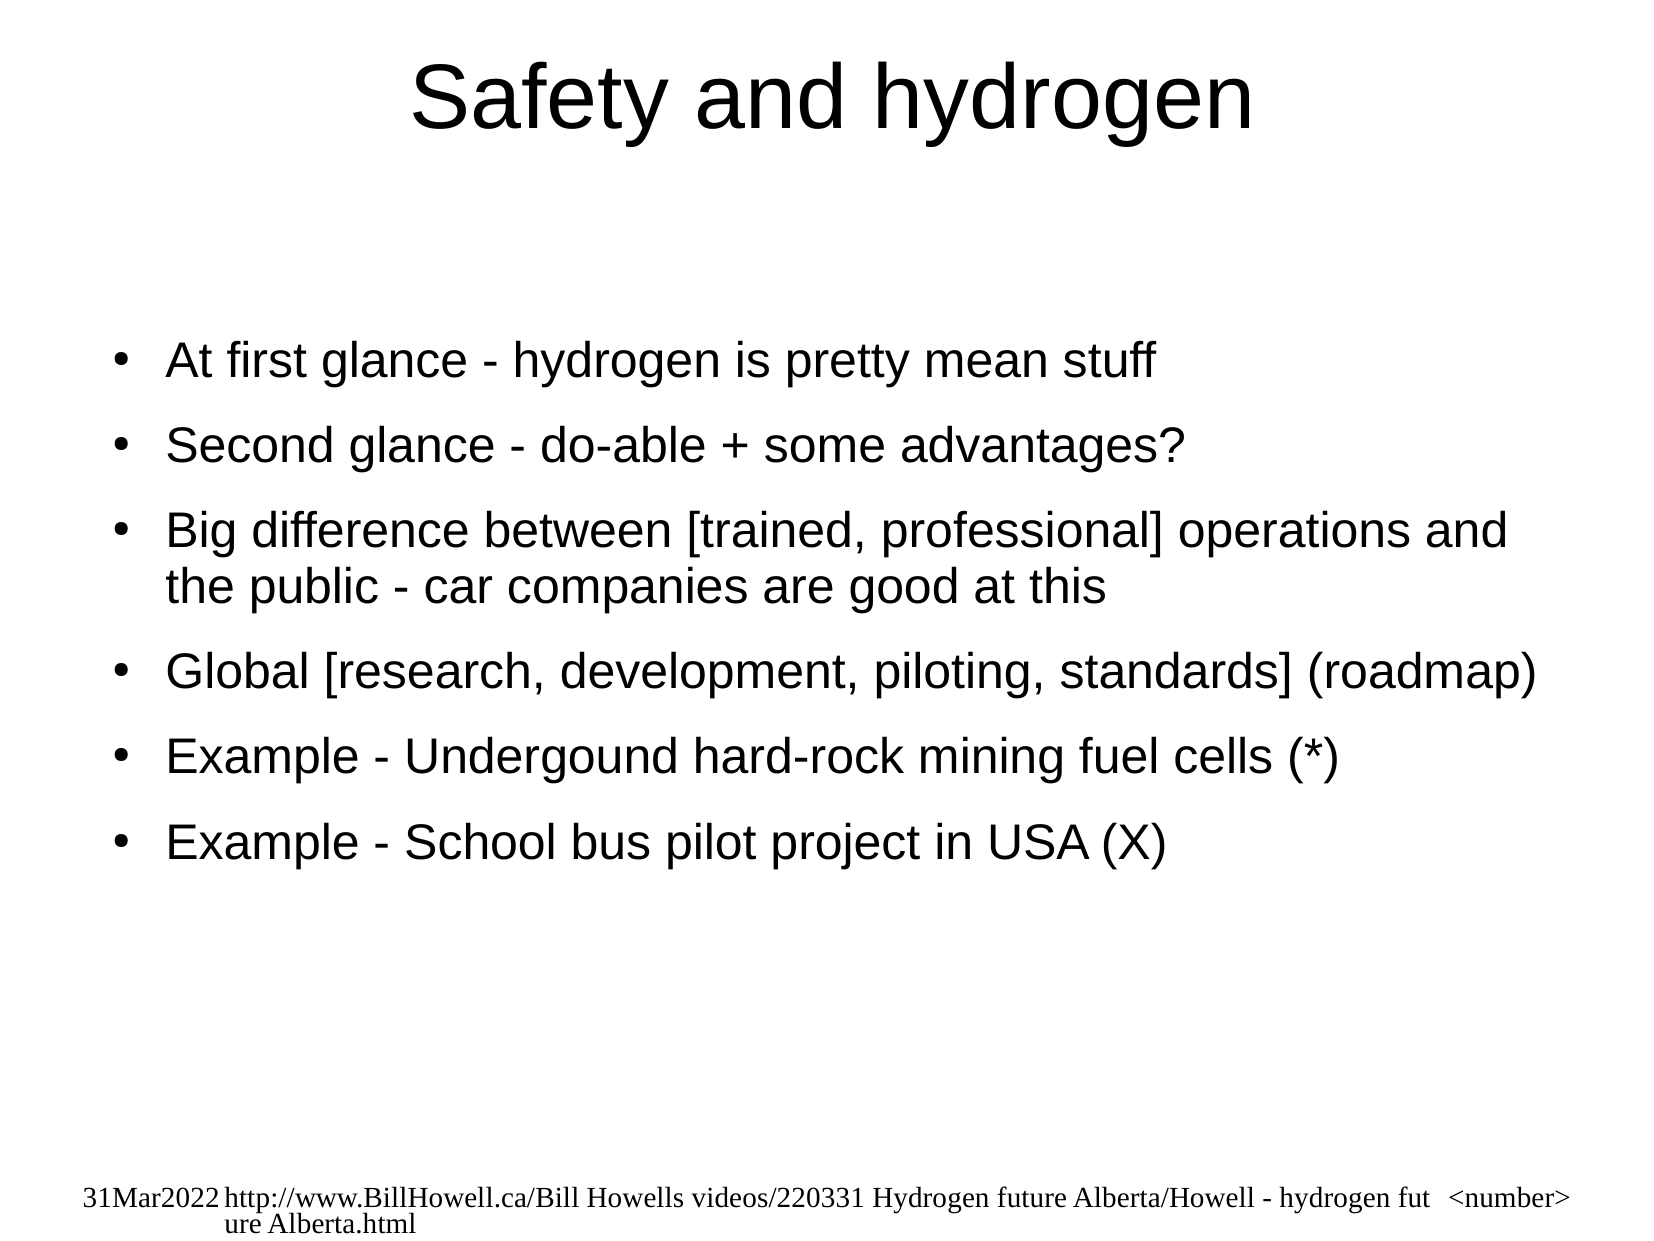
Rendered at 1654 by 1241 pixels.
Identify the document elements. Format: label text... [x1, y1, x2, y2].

title Safety and hydrogen [70, 17, 1559, 178]
list At first glance - hydrogen is pretty mean stuff Second glance - do-able + some advantages? Big difference between [trained, professional] operations and the public - car companies are good at this Global [research, development, piloting, standards] (roadmap) Example - Undergound hard-rock mining fuel cells (*) Example - School bus pilot project in USA (X) [94, 331, 1583, 875]
